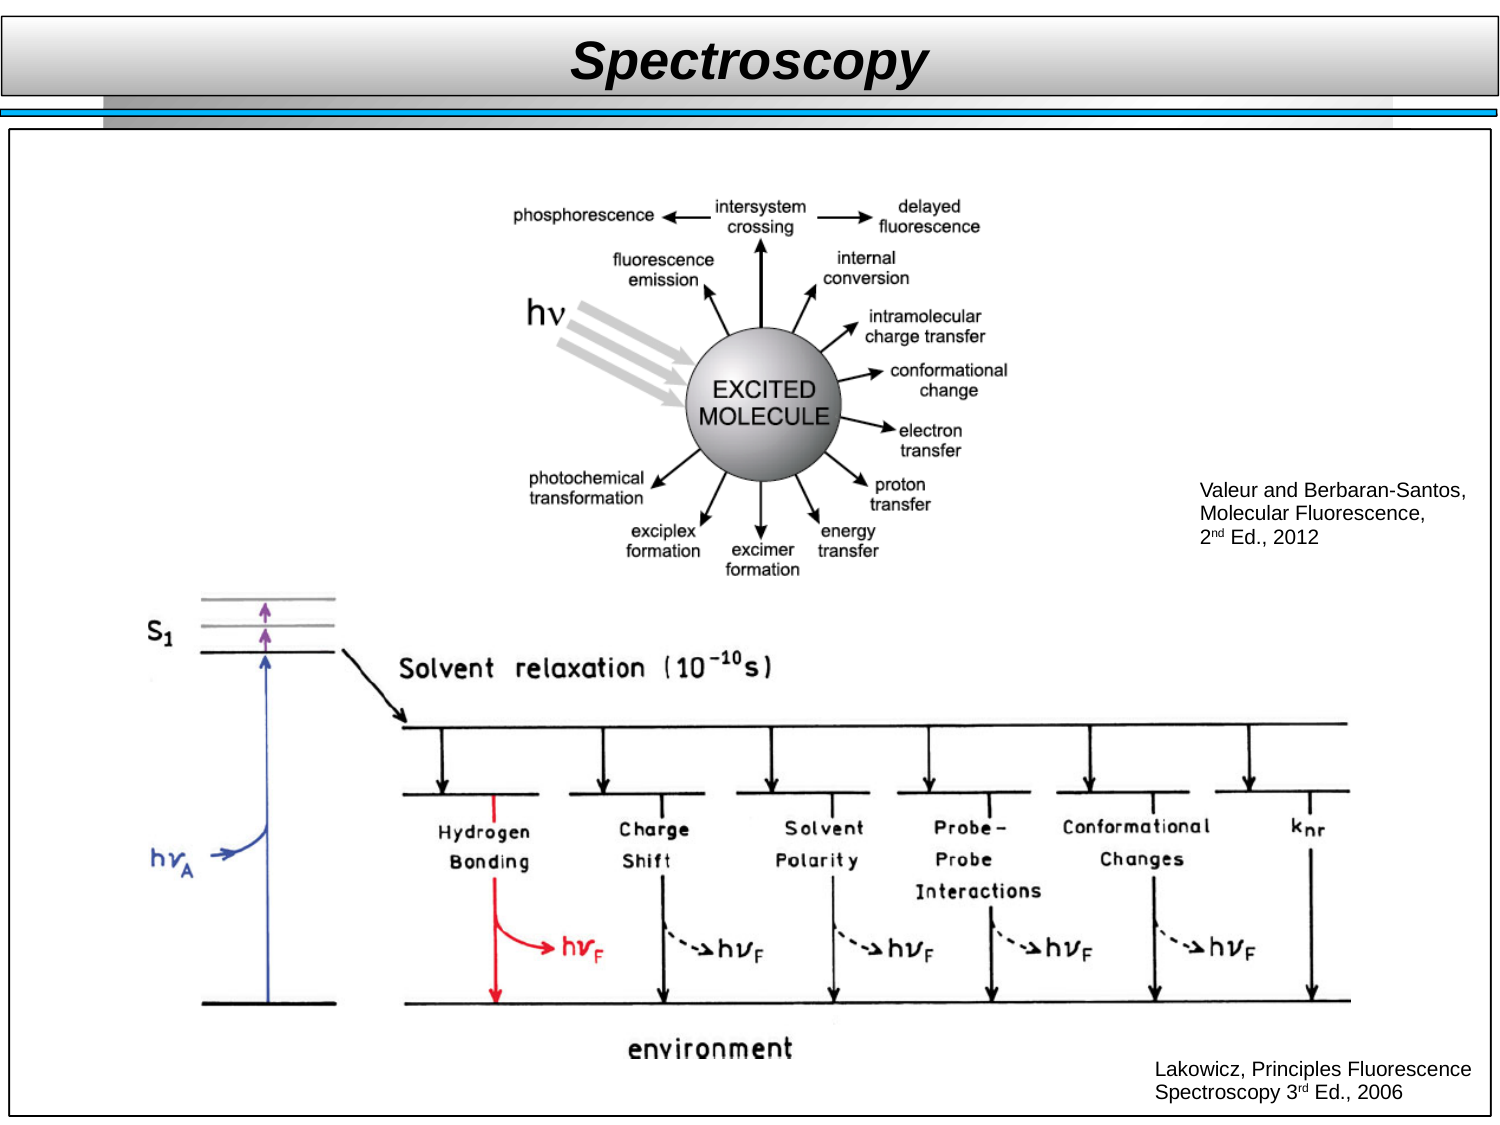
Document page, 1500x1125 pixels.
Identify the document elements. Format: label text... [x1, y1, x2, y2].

text_box [9, 129, 1491, 1116]
text_box [0, 109, 1497, 117]
picture [510, 194, 1016, 583]
picture [148, 591, 1351, 1059]
text_box Spectroscopy [1, 16, 1499, 96]
text_box Valeur and Berbaran-Santos, Molecular Fluorescence, 2nd Ed., 2012 [1185, 471, 1490, 557]
text_box Lakowicz, Principles Fluorescence Spectroscopy 3rd Ed., 2006 [1140, 1050, 1490, 1113]
